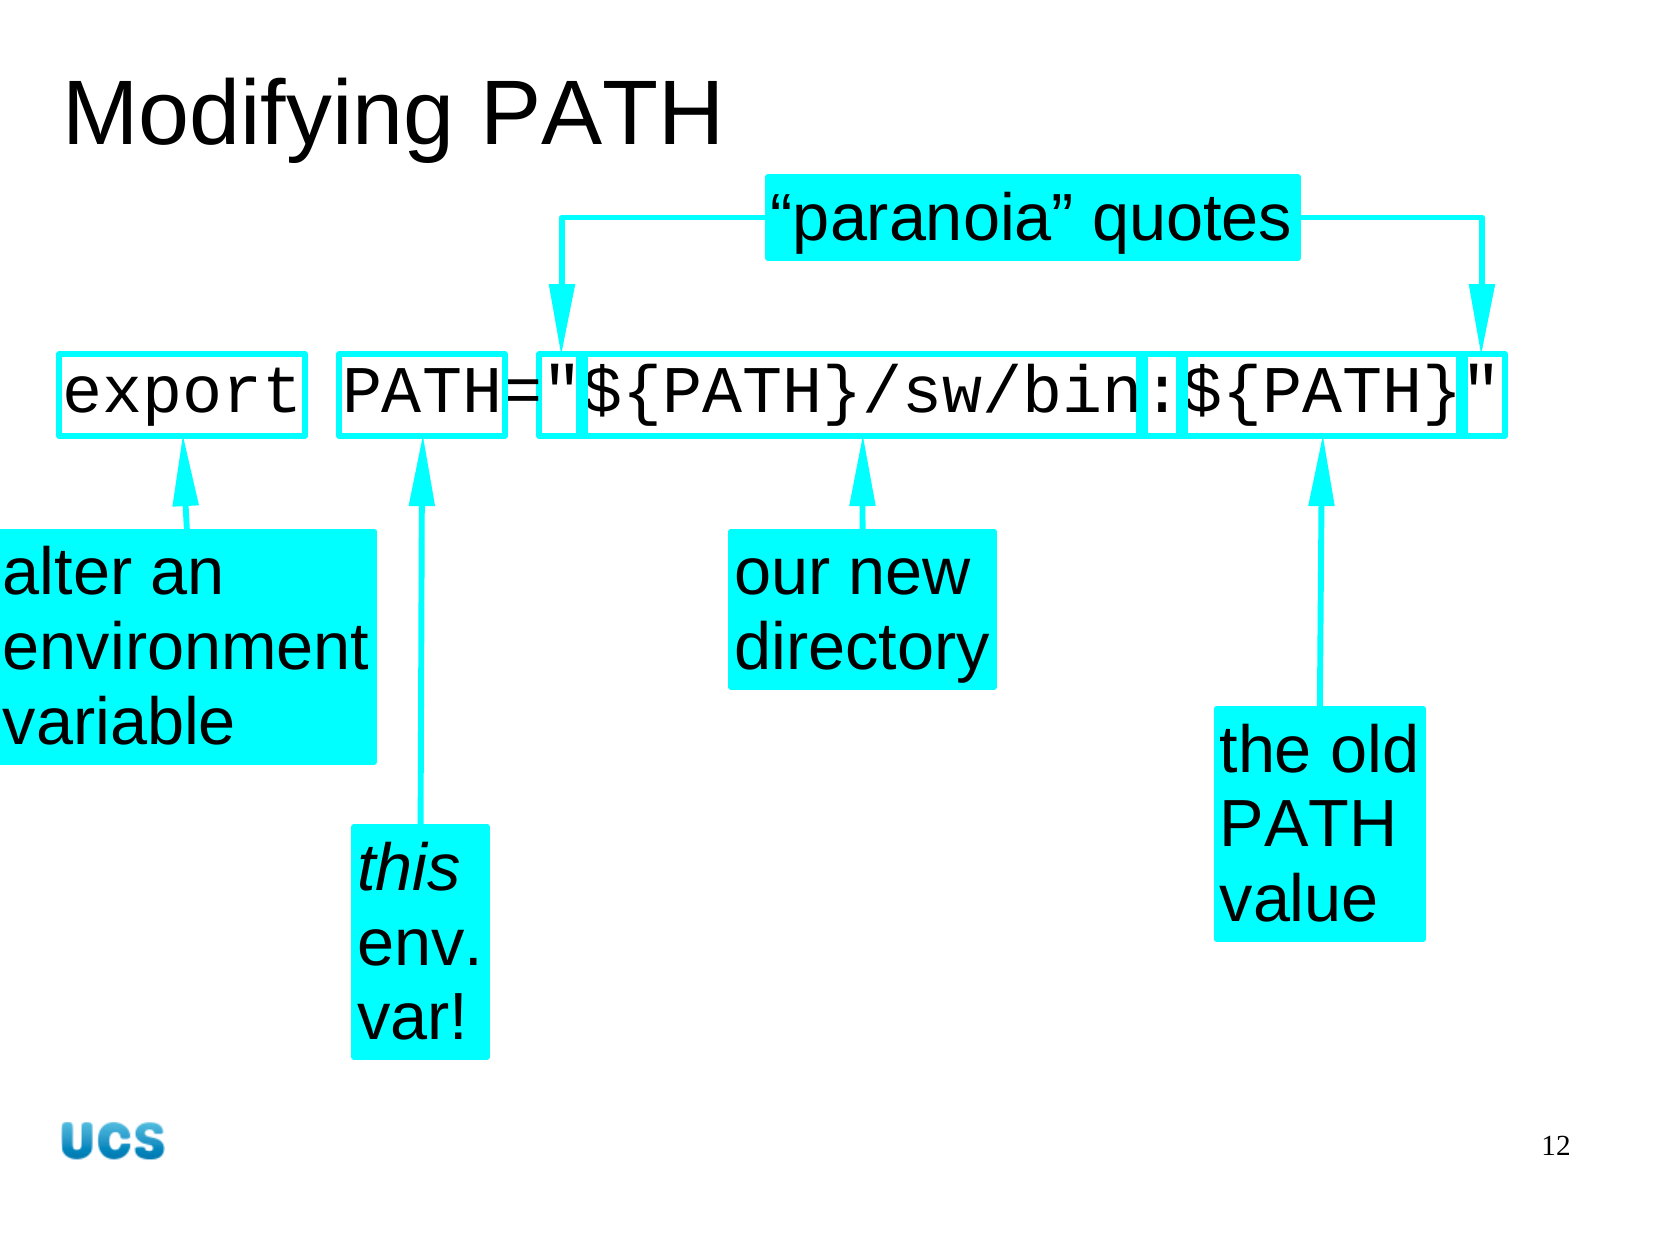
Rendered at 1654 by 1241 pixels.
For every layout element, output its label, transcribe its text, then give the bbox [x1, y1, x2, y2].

text_box our new directory [731, 531, 994, 687]
text_box = [508, 354, 546, 436]
text_box ${PATH}/sw/bin [588, 354, 1146, 436]
text_box export [59, 354, 306, 436]
text_box this env. var! [354, 826, 487, 1058]
text_box : [1148, 354, 1186, 436]
picture [61, 1121, 165, 1161]
text_box " [1468, 354, 1506, 436]
text_box Modifying PATH [59, 59, 729, 168]
text_box alter an environment variable [0, 531, 374, 762]
text_box the old PATH value [1216, 708, 1424, 939]
text_box PATH [339, 354, 506, 436]
text_box ${PATH} [1188, 354, 1466, 436]
text_box “paranoia” quotes [767, 177, 1299, 258]
text_box " [546, 354, 586, 436]
